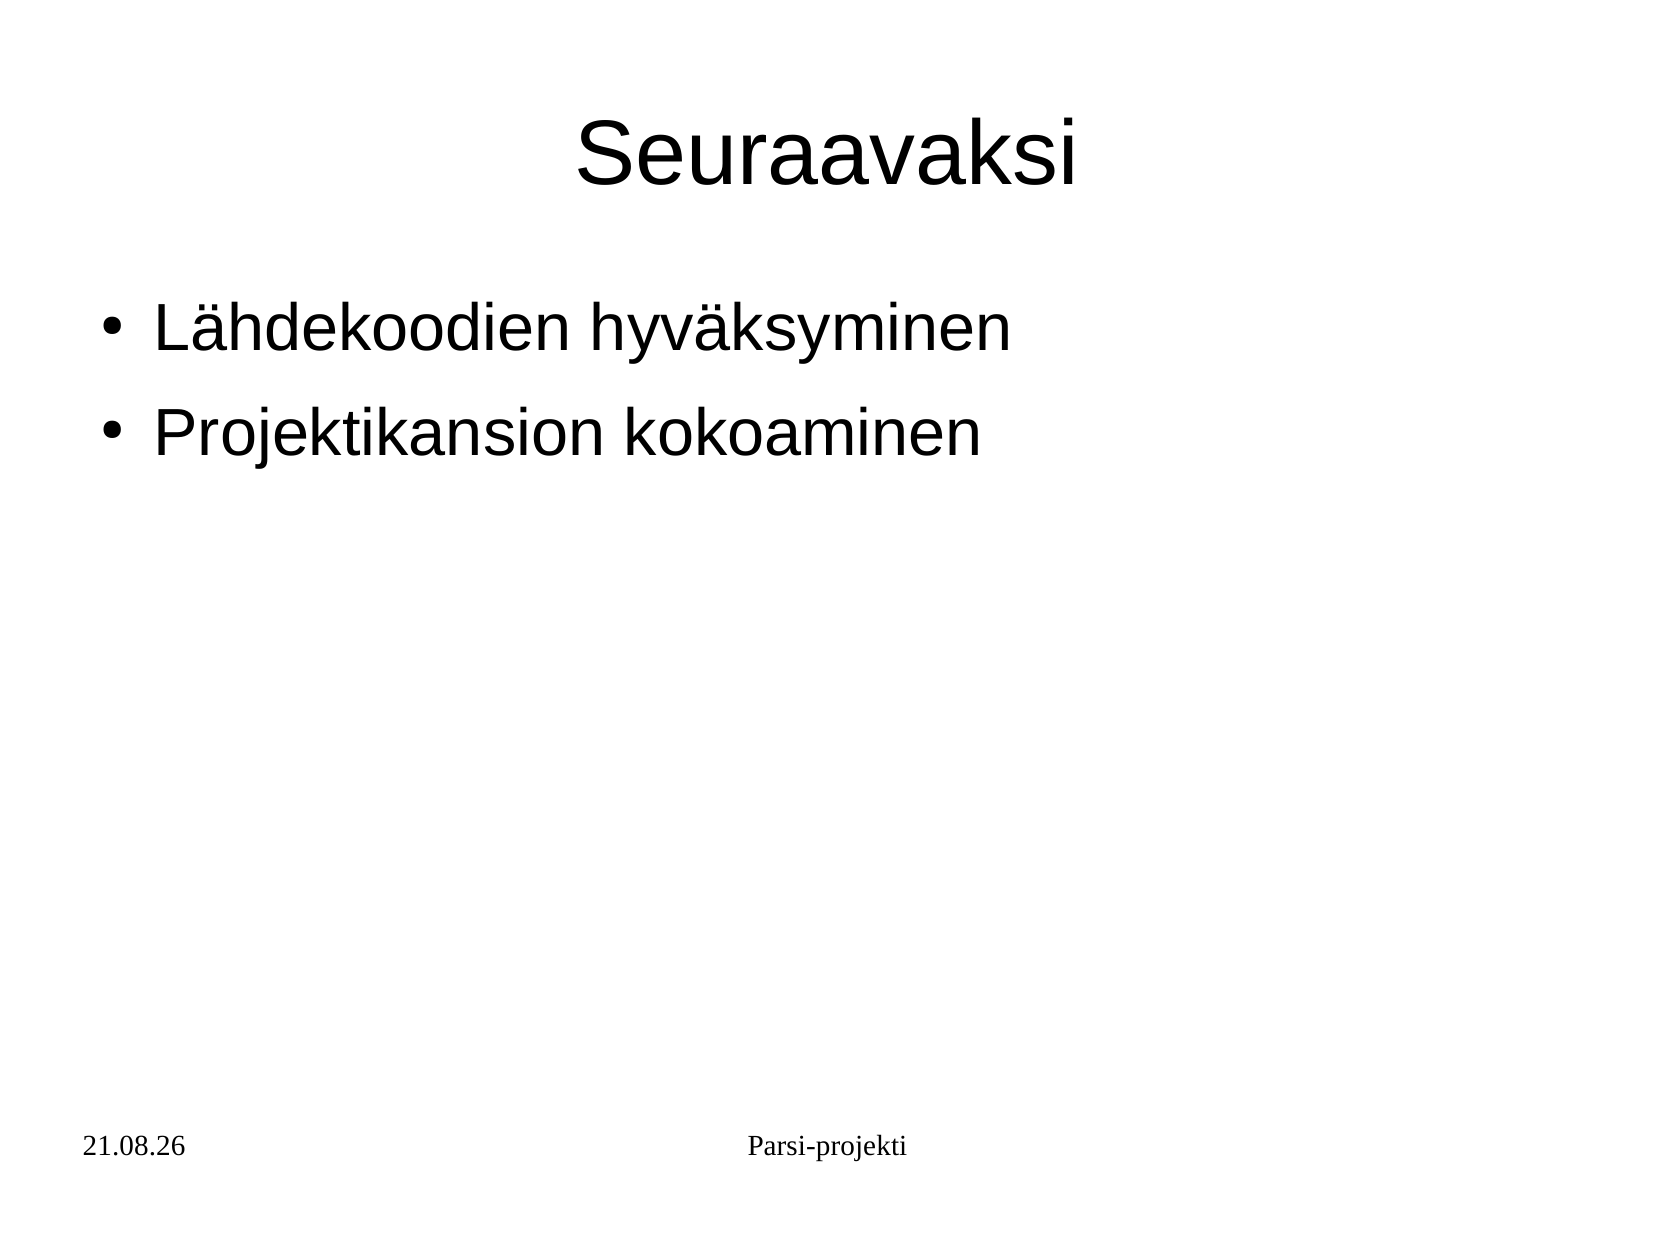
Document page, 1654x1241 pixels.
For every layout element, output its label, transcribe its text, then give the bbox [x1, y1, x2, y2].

list Lähdekoodien hyväksyminen Projektikansion kokoaminen [82, 290, 1571, 1109]
title Seuraavaksi [82, 49, 1571, 257]
